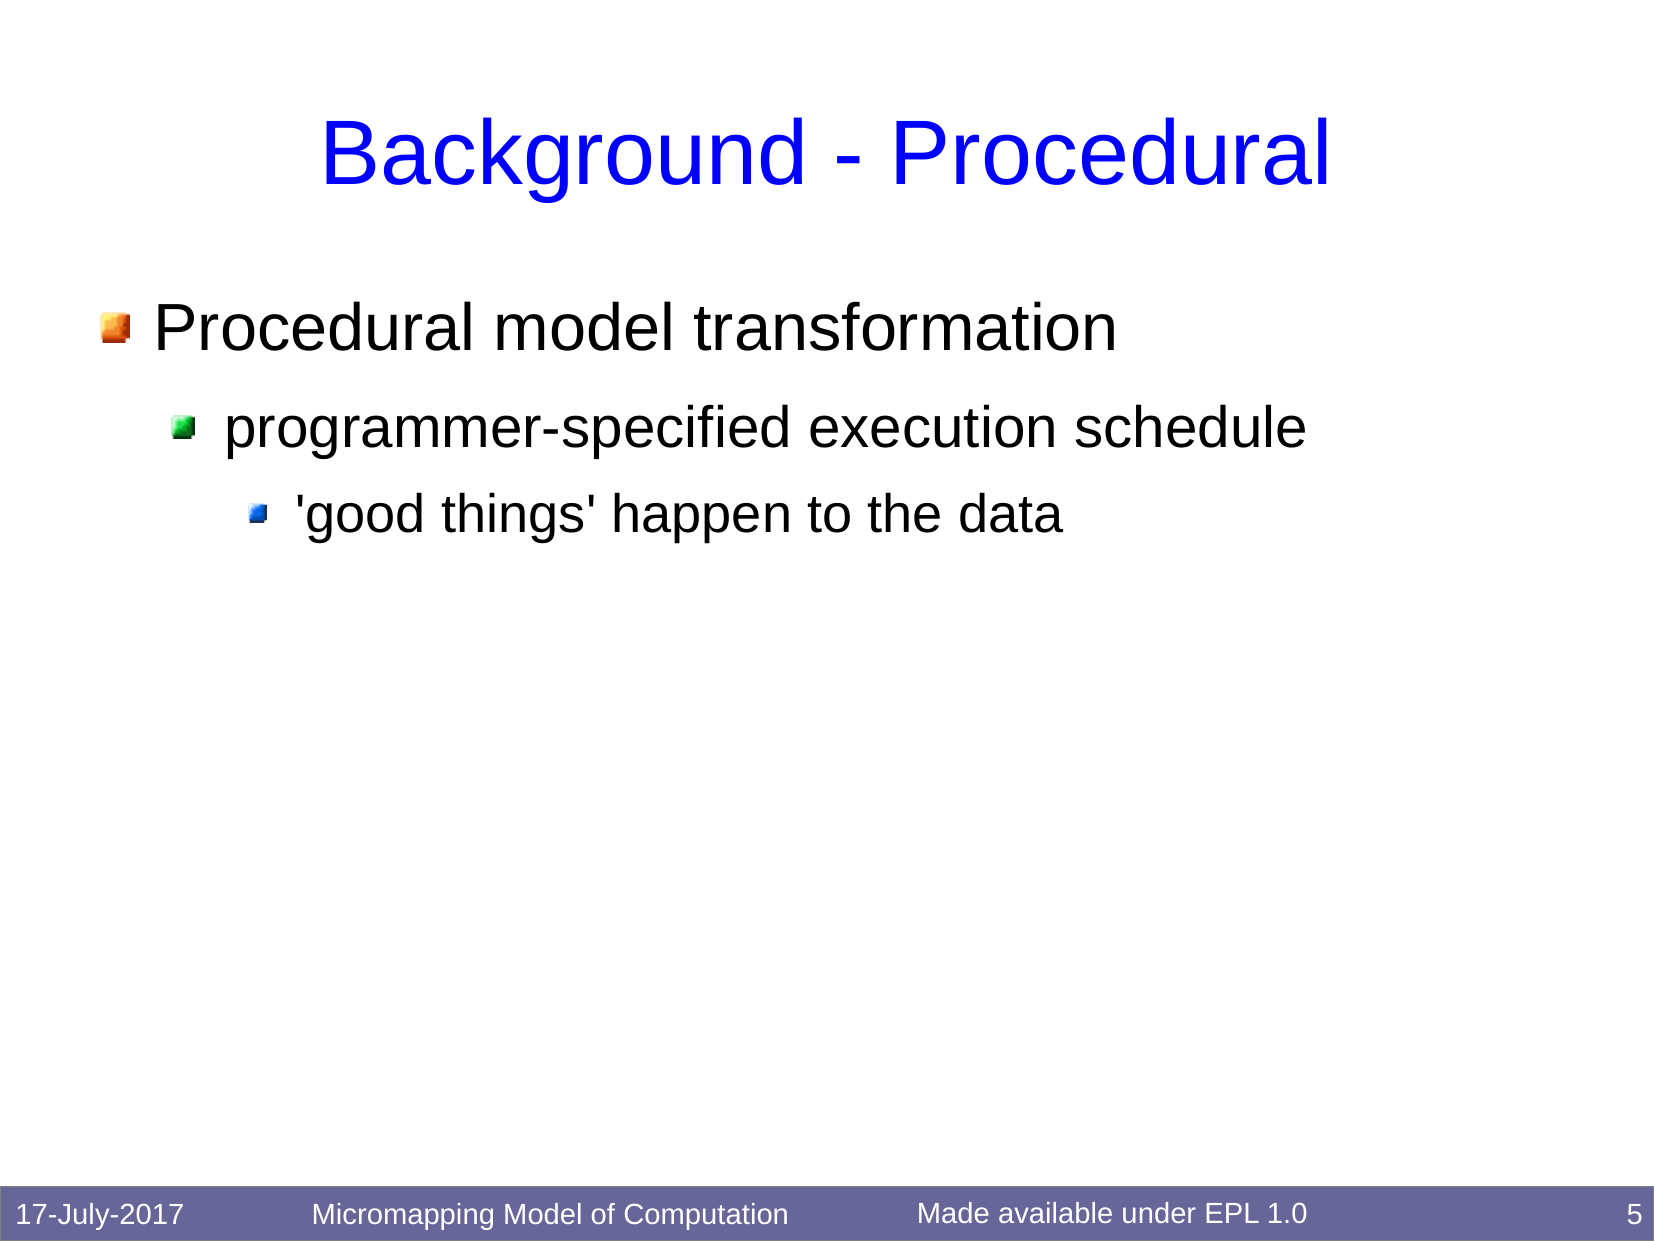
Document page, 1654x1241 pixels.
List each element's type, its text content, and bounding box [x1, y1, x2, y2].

title Background - Procedural [82, 49, 1571, 257]
list Procedural model transformation programmer-specified execution schedule 'good things' happen to the data [82, 290, 1571, 1109]
